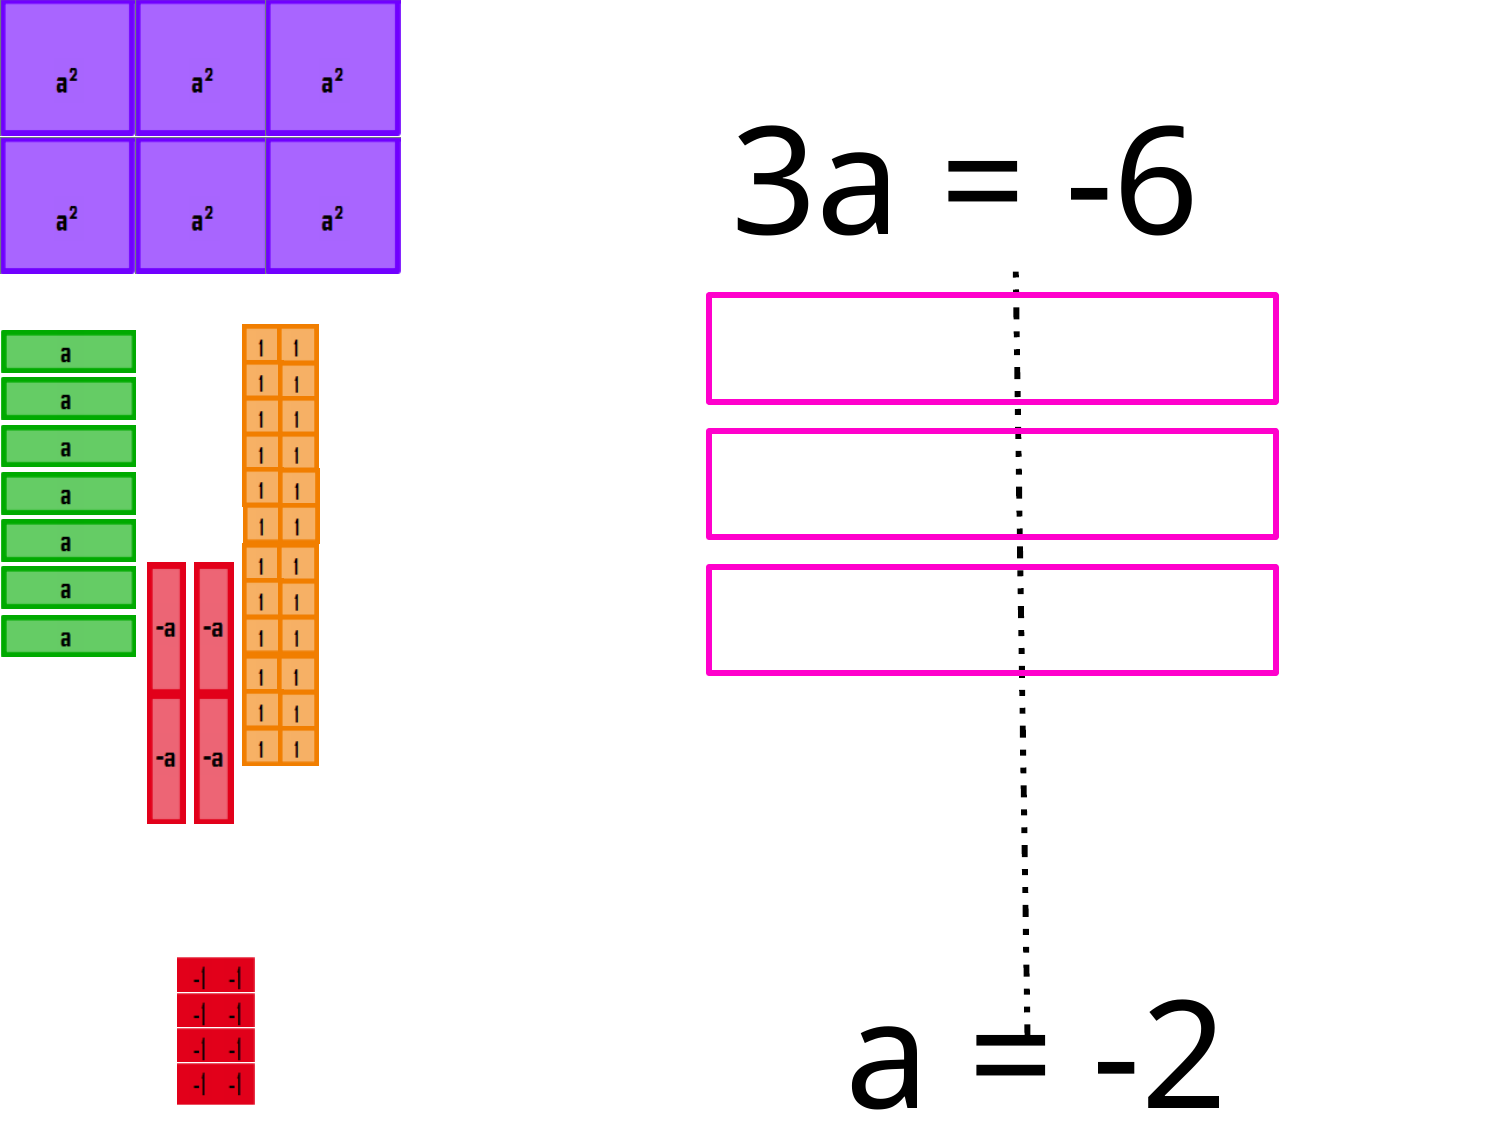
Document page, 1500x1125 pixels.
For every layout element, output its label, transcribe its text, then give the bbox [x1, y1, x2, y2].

picture [0, 615, 136, 657]
picture [0, 472, 136, 515]
picture [0, 519, 136, 562]
text_box a = -2 [830, 950, 1243, 1125]
picture [0, 137, 401, 274]
picture [194, 562, 234, 824]
picture [147, 562, 186, 824]
picture [0, 377, 136, 420]
picture [0, 425, 136, 468]
picture [242, 324, 320, 766]
text_box 3a = -6 [716, 76, 1214, 272]
picture [0, 0, 401, 136]
picture [0, 330, 136, 373]
picture [0, 566, 136, 609]
picture [177, 956, 255, 1106]
